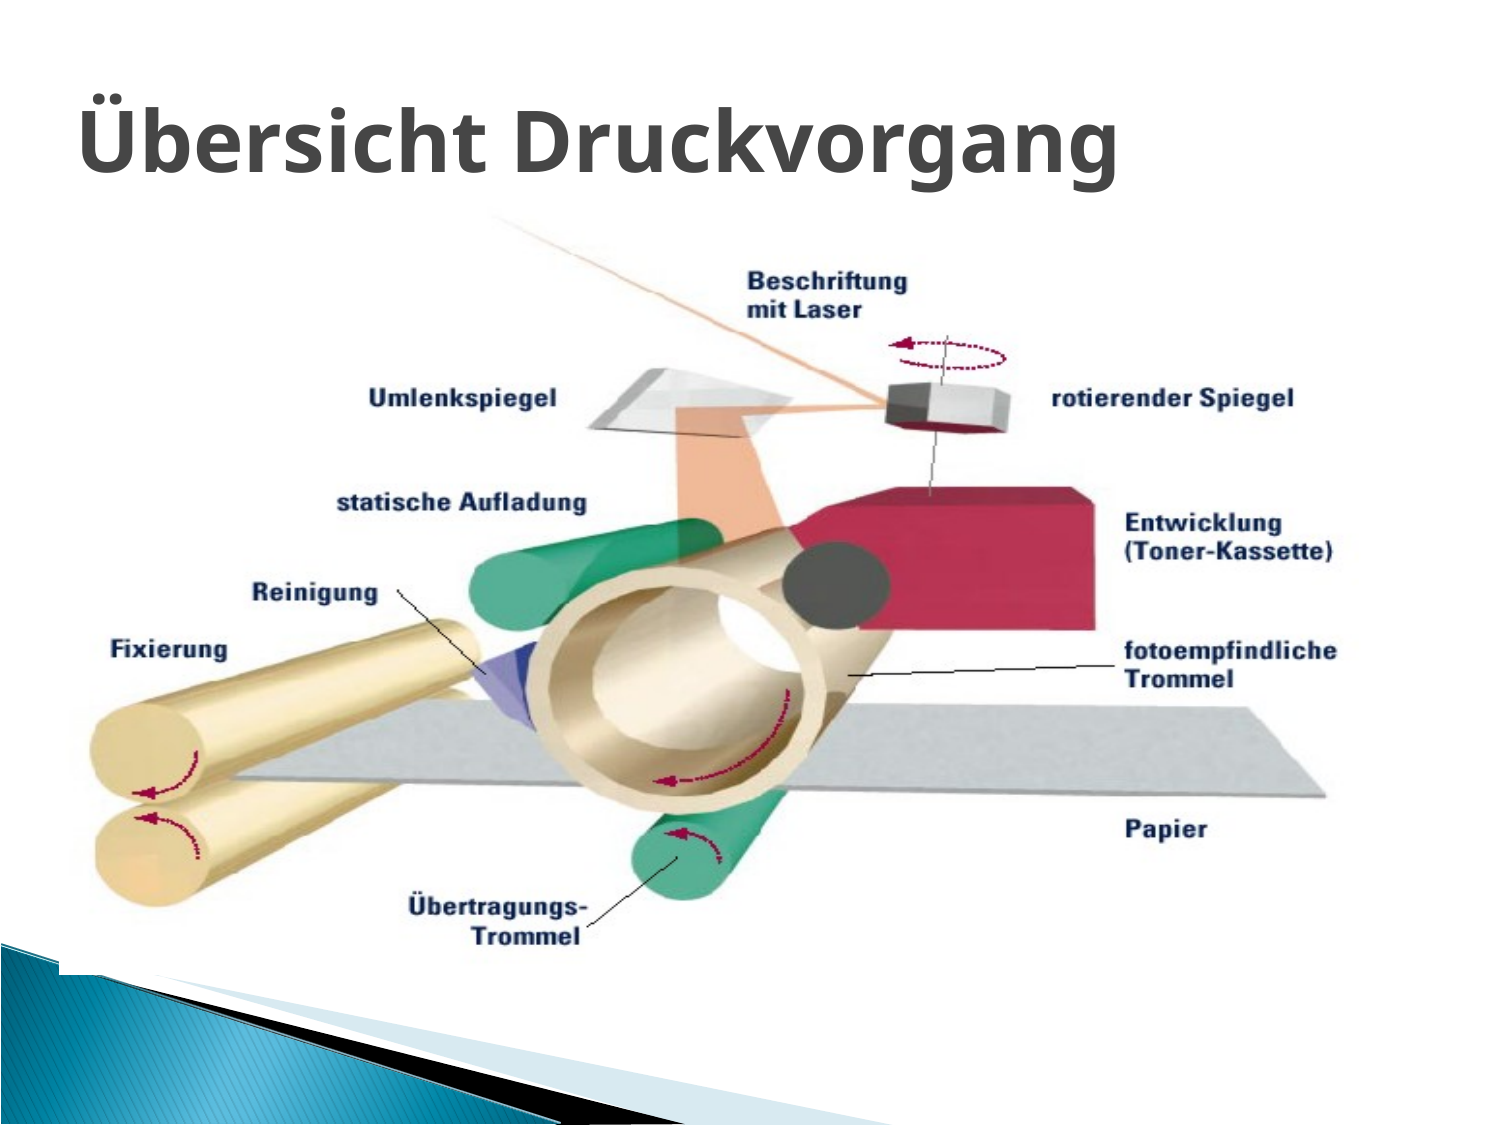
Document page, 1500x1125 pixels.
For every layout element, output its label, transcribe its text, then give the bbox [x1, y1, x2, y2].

title Übersicht Druckvorgang [75, 28, 1426, 250]
picture [0, 206, 1388, 1125]
